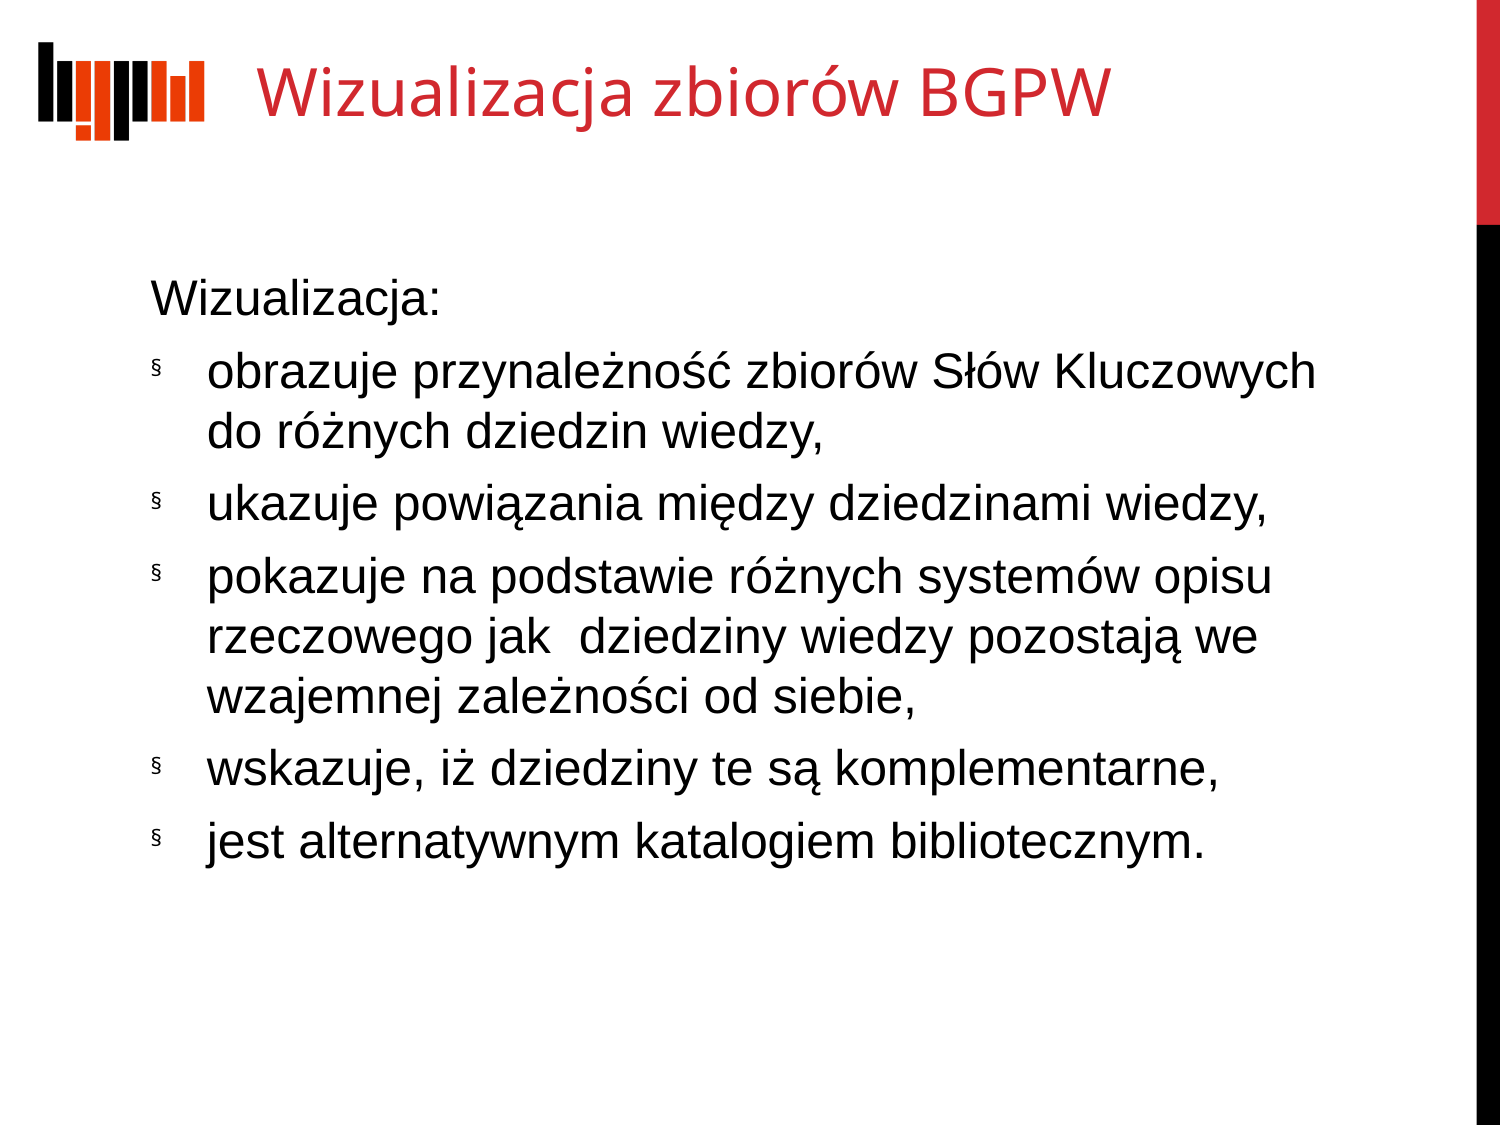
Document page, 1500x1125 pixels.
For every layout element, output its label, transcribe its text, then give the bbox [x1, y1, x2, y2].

title Wizualizacja zbiorów BGPW [242, 42, 1447, 174]
picture [4, 8, 238, 174]
list Wizualizacja: obrazuje przynależność zbiorów Słów Kluczowych do różnych dziedzin wiedzy, ukazuje powiązania między dziedzinami wiedzy, pokazuje na podstawie różnych systemów opisu rzeczowego jak dziedziny wiedzy pozostają we wzajemnej zależności od siebie, wskazuje, iż dziedziny te są komplementarne, jest alternatywnym katalogiem bibliotecznym. [135, 258, 1375, 1001]
